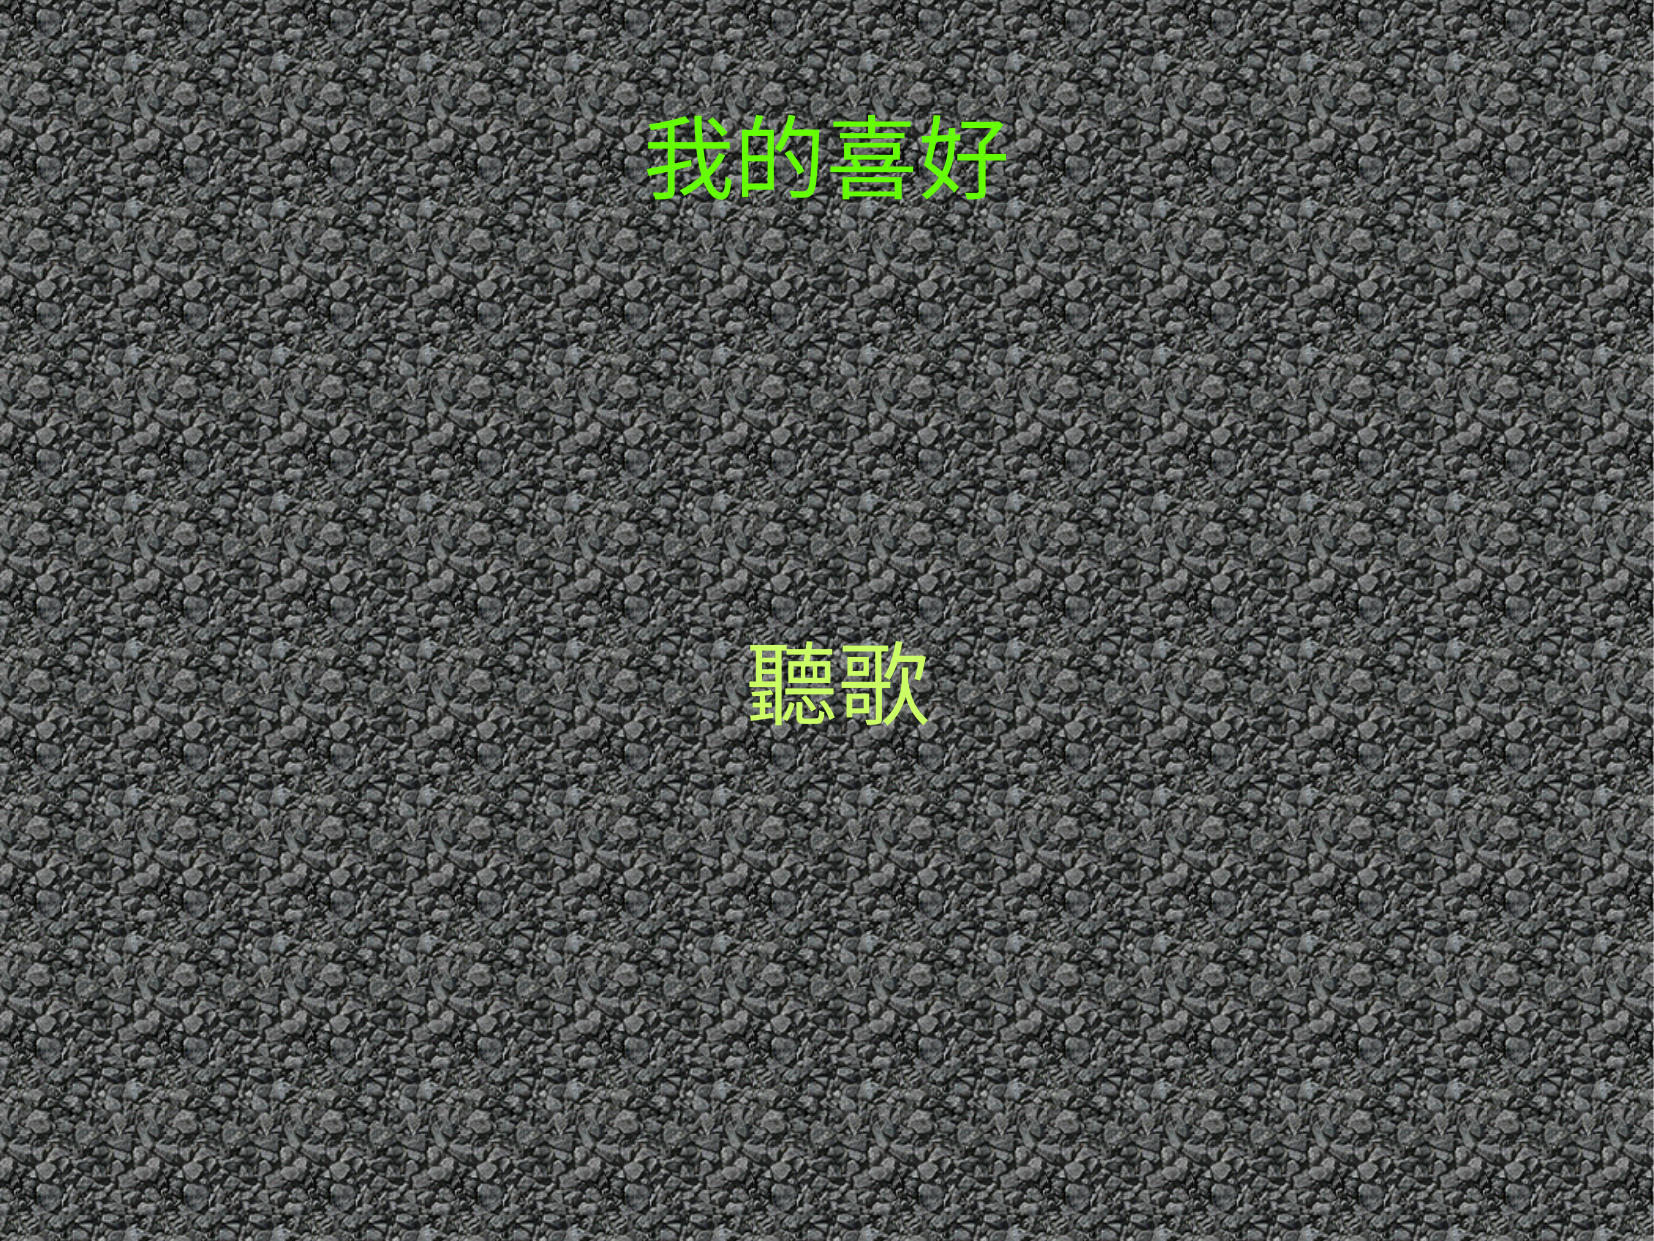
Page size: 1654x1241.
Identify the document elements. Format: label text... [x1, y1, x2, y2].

subtitle 聽歌 [94, 318, 1583, 1039]
picture [0, 0, 1654, 1241]
title 我的喜好 [82, 49, 1571, 257]
